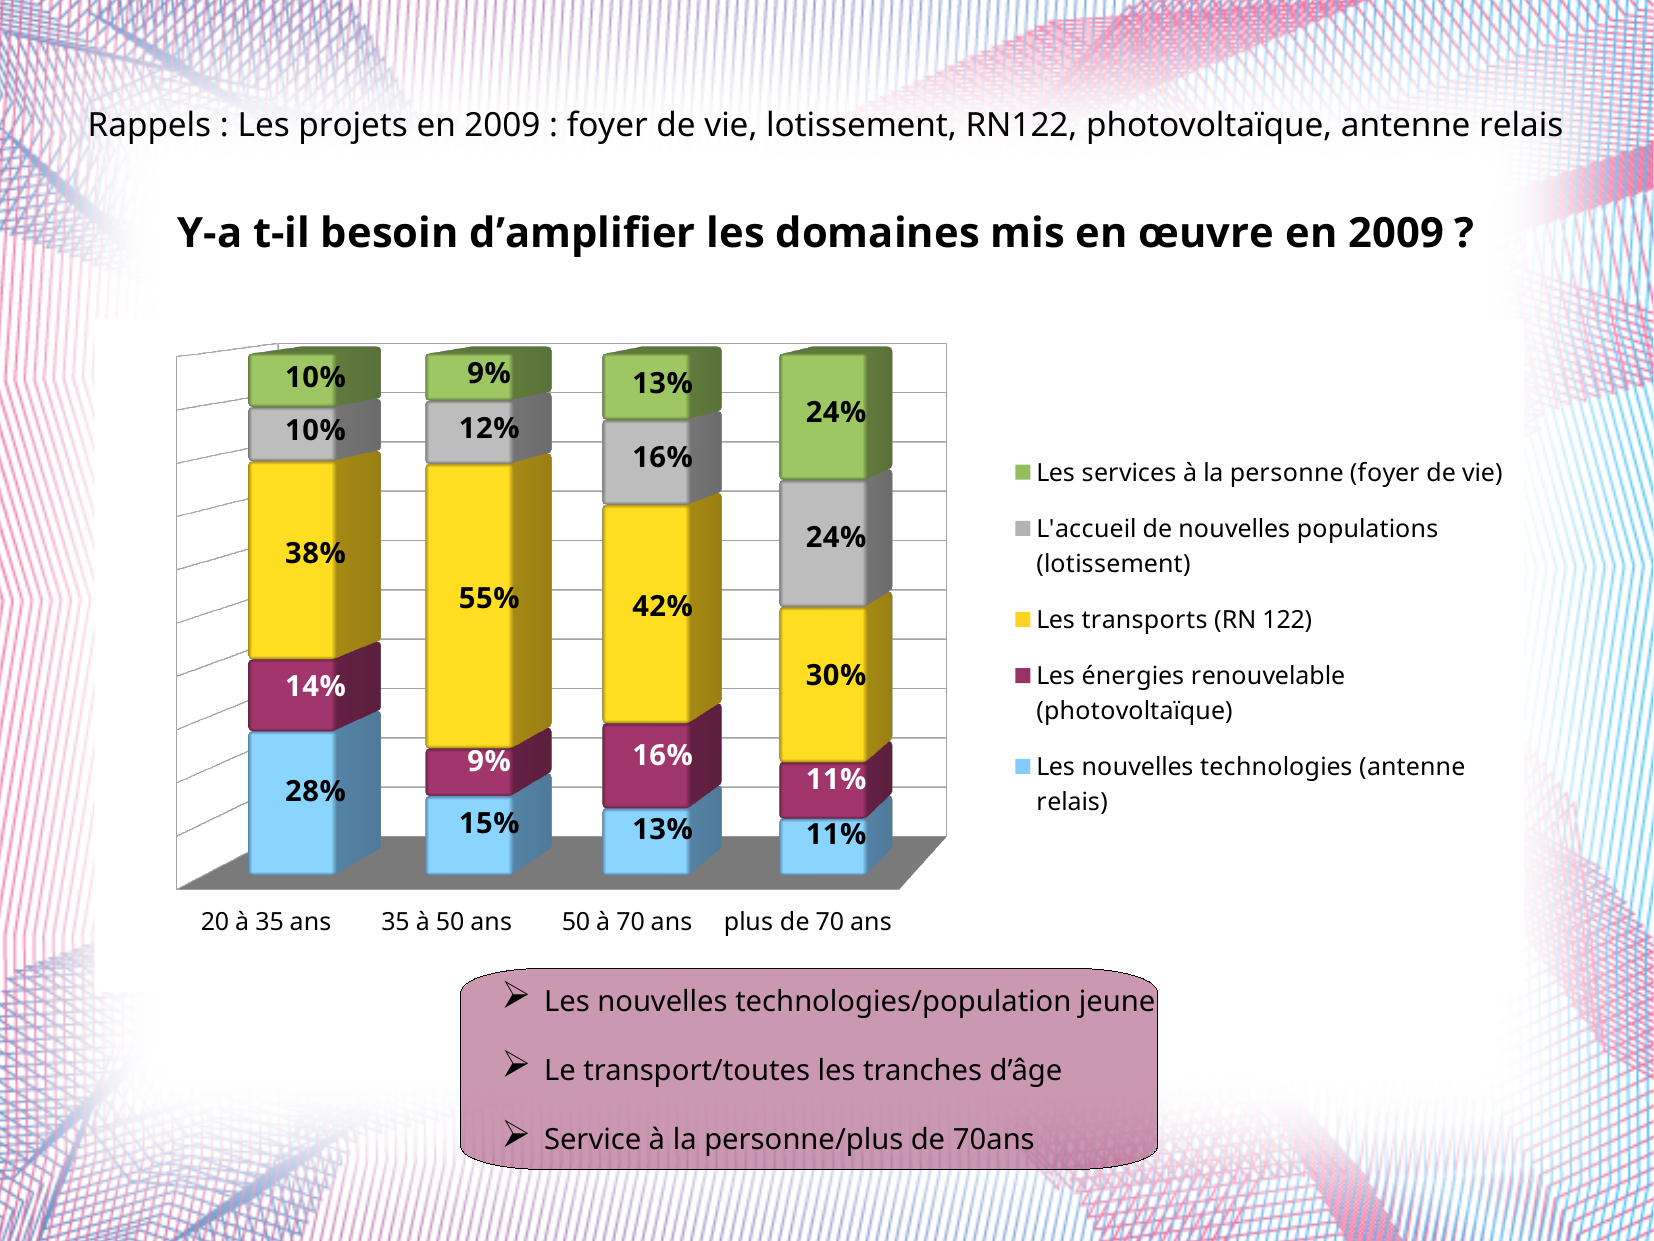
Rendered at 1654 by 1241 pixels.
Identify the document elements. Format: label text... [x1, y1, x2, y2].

chart [94, 318, 1524, 993]
picture [0, 0, 1654, 1241]
title Rappels : Les projets en 2009 : foyer de vie, lotissement, RN122, photovoltaïque, antenne relais Y-a t-il besoin d’amplifier les domaines mis en œuvre en 2009 ? [82, 63, 1571, 320]
text_box Les nouvelles technologies/population jeune Le transport/toutes les tranches d’âge Service à la personne/plus de 70ans [460, 968, 1158, 1170]
